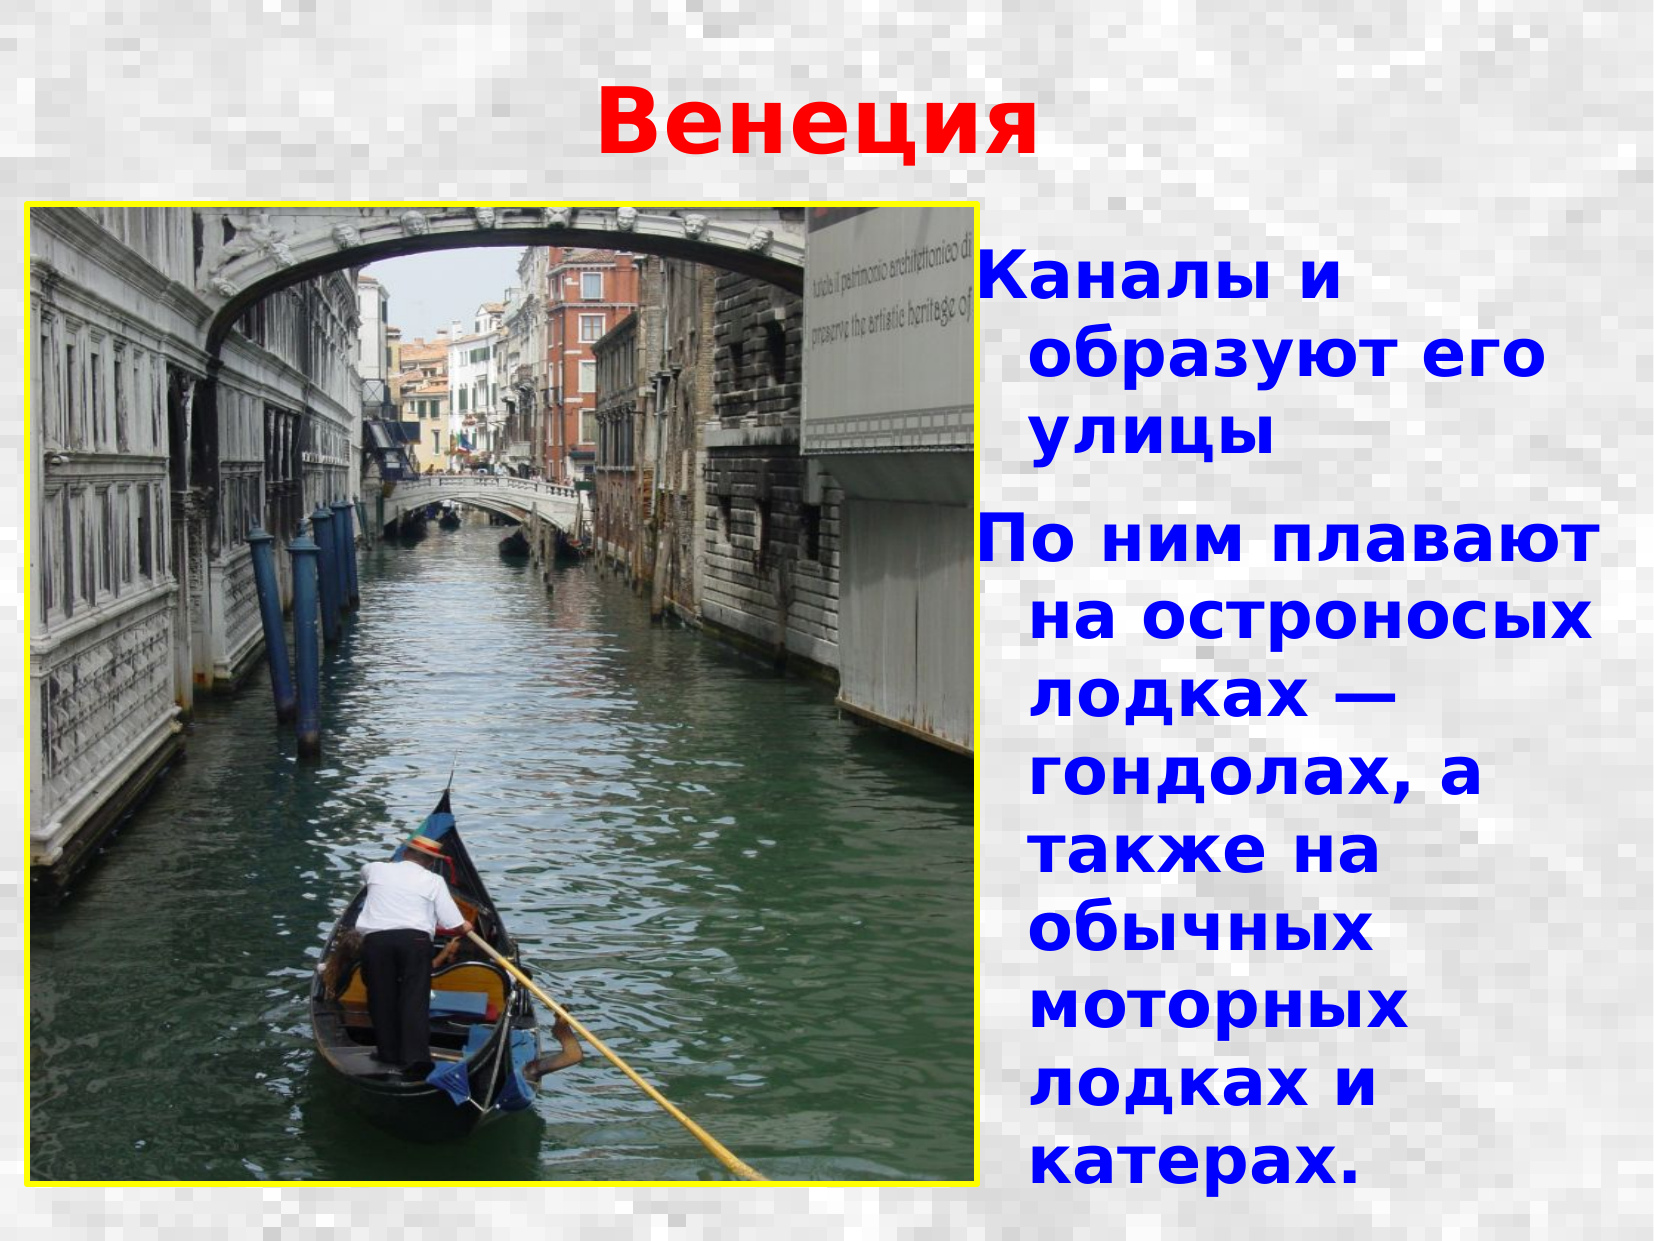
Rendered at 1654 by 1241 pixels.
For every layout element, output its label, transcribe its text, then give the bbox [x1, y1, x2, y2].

title Венеция [90, 29, 1579, 214]
picture [0, 0, 1654, 1241]
picture [29, 207, 975, 1182]
list Каналы и образуют его улицы По ним плавают на остроносых лодках — гондолах, а также на обычных моторных лодках и катерах. [956, 236, 1654, 1200]
